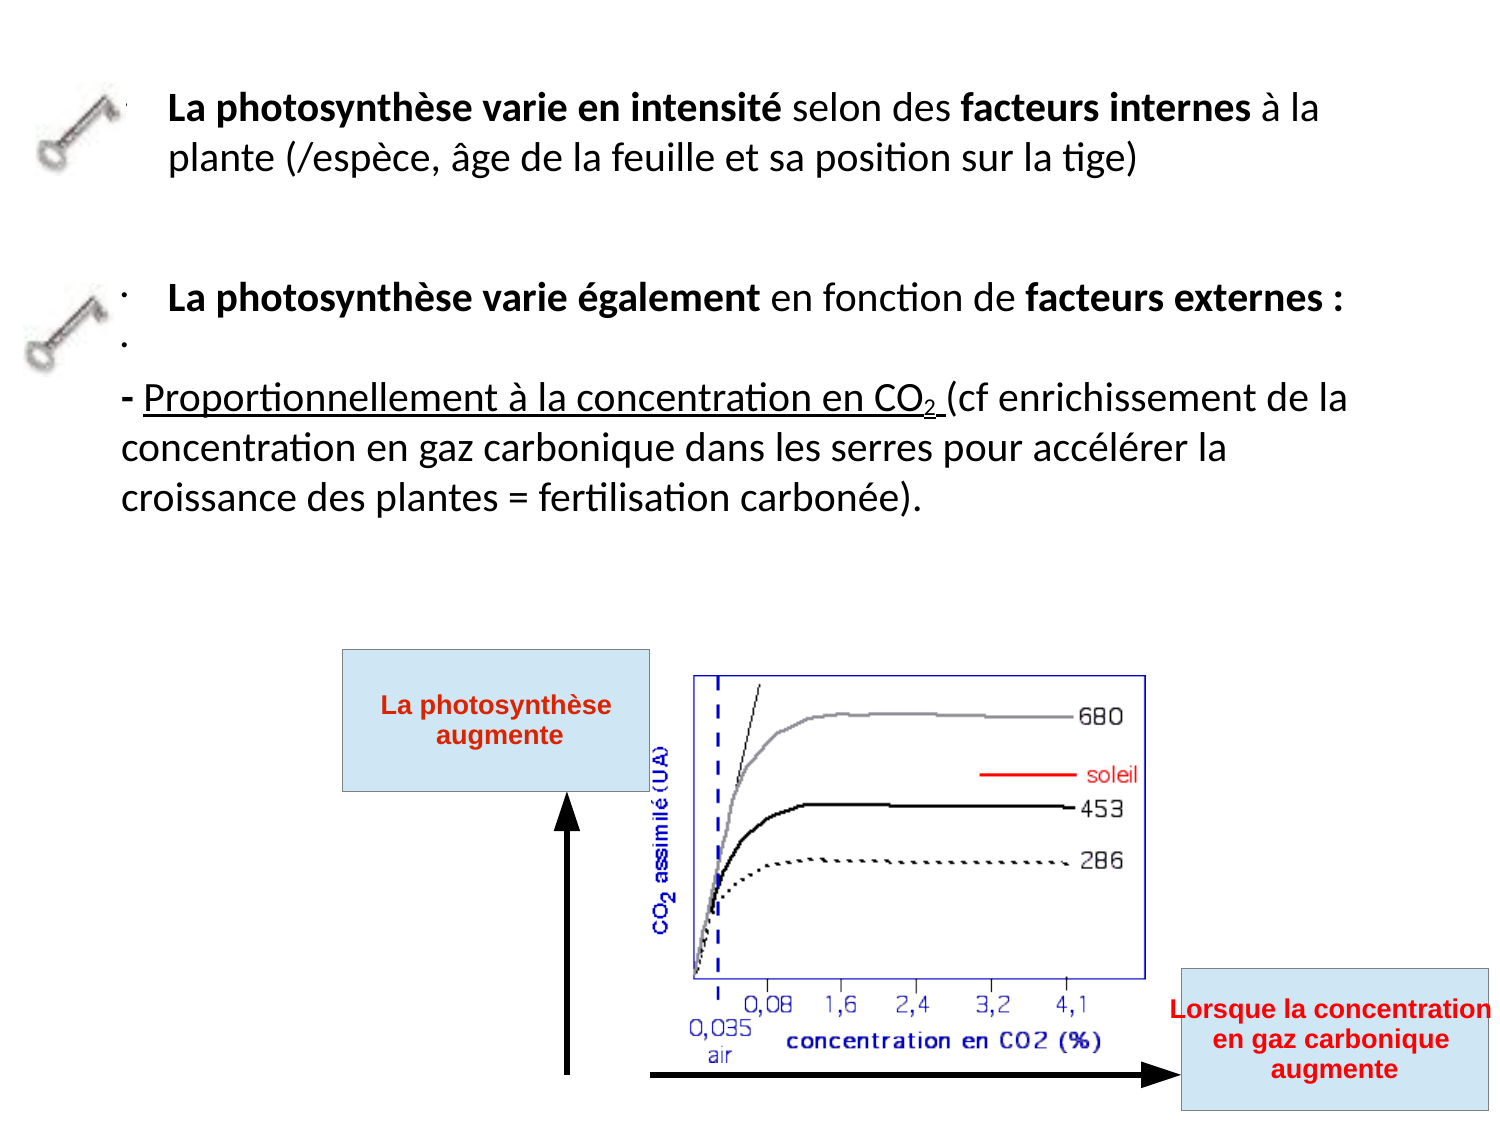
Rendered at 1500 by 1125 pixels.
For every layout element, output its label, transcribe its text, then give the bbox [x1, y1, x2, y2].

text_box La photosynthèse augmente [342, 649, 650, 792]
text_box Lorsque la concentration en gaz carbonique augmente [1181, 968, 1489, 1111]
picture [651, 675, 1146, 1063]
picture [35, 82, 126, 176]
picture [23, 283, 114, 377]
text_box La photosynthèse varie en intensité selon des facteurs internes à la plante (/espèce, âge de la feuille et sa position sur la tige) La photosynthèse varie également en fonction de facteurs externes : - Proportionnellement à la concentration en CO2 (cf enrichissement de la concentration en gaz carbonique dans les serres pour accélérer la croissance des plantes = fertilisation carbonée). [106, 72, 1382, 578]
